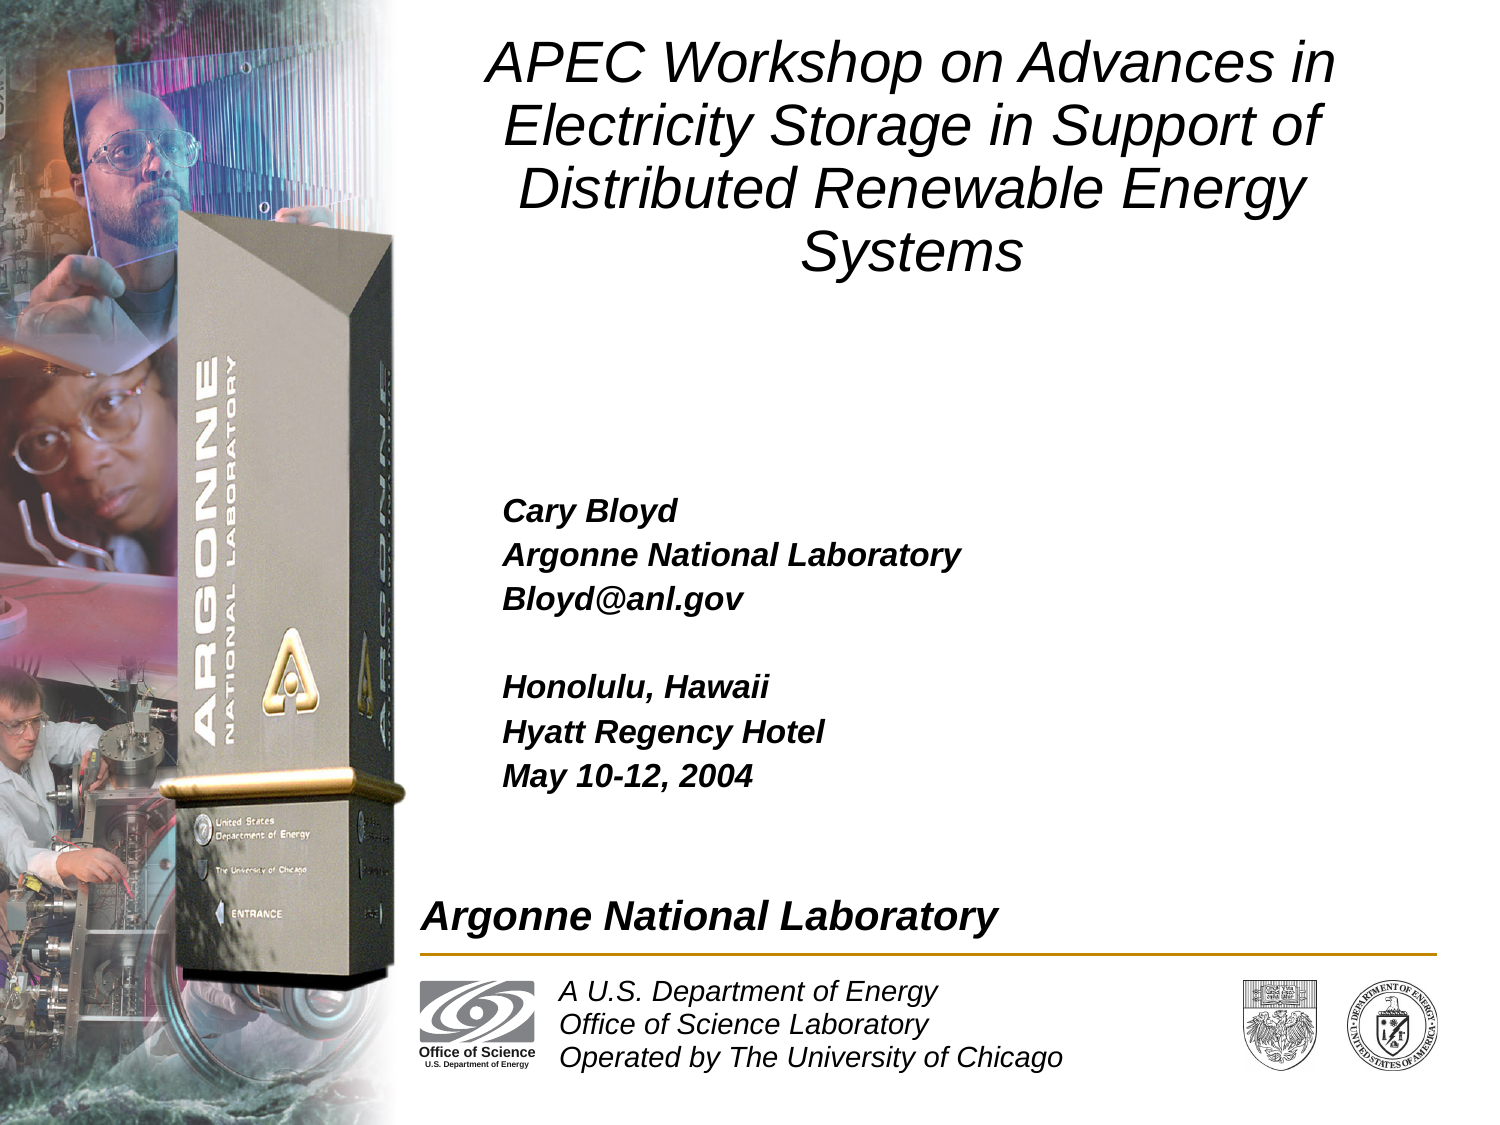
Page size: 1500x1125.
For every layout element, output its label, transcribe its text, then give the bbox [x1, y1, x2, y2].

picture [0, 0, 413, 1125]
subtitle Cary Bloyd Argonne National Laboratory Bloyd@anl.gov Honolulu, Hawaii Hyatt Regency Hotel May 10-12, 2004 [487, 437, 1313, 803]
picture [1243, 980, 1317, 1071]
title APEC Workshop on Advances in Electricity Storage in Support of Distributed Renewable Energy Systems [437, 24, 1388, 292]
picture [1347, 980, 1438, 1071]
